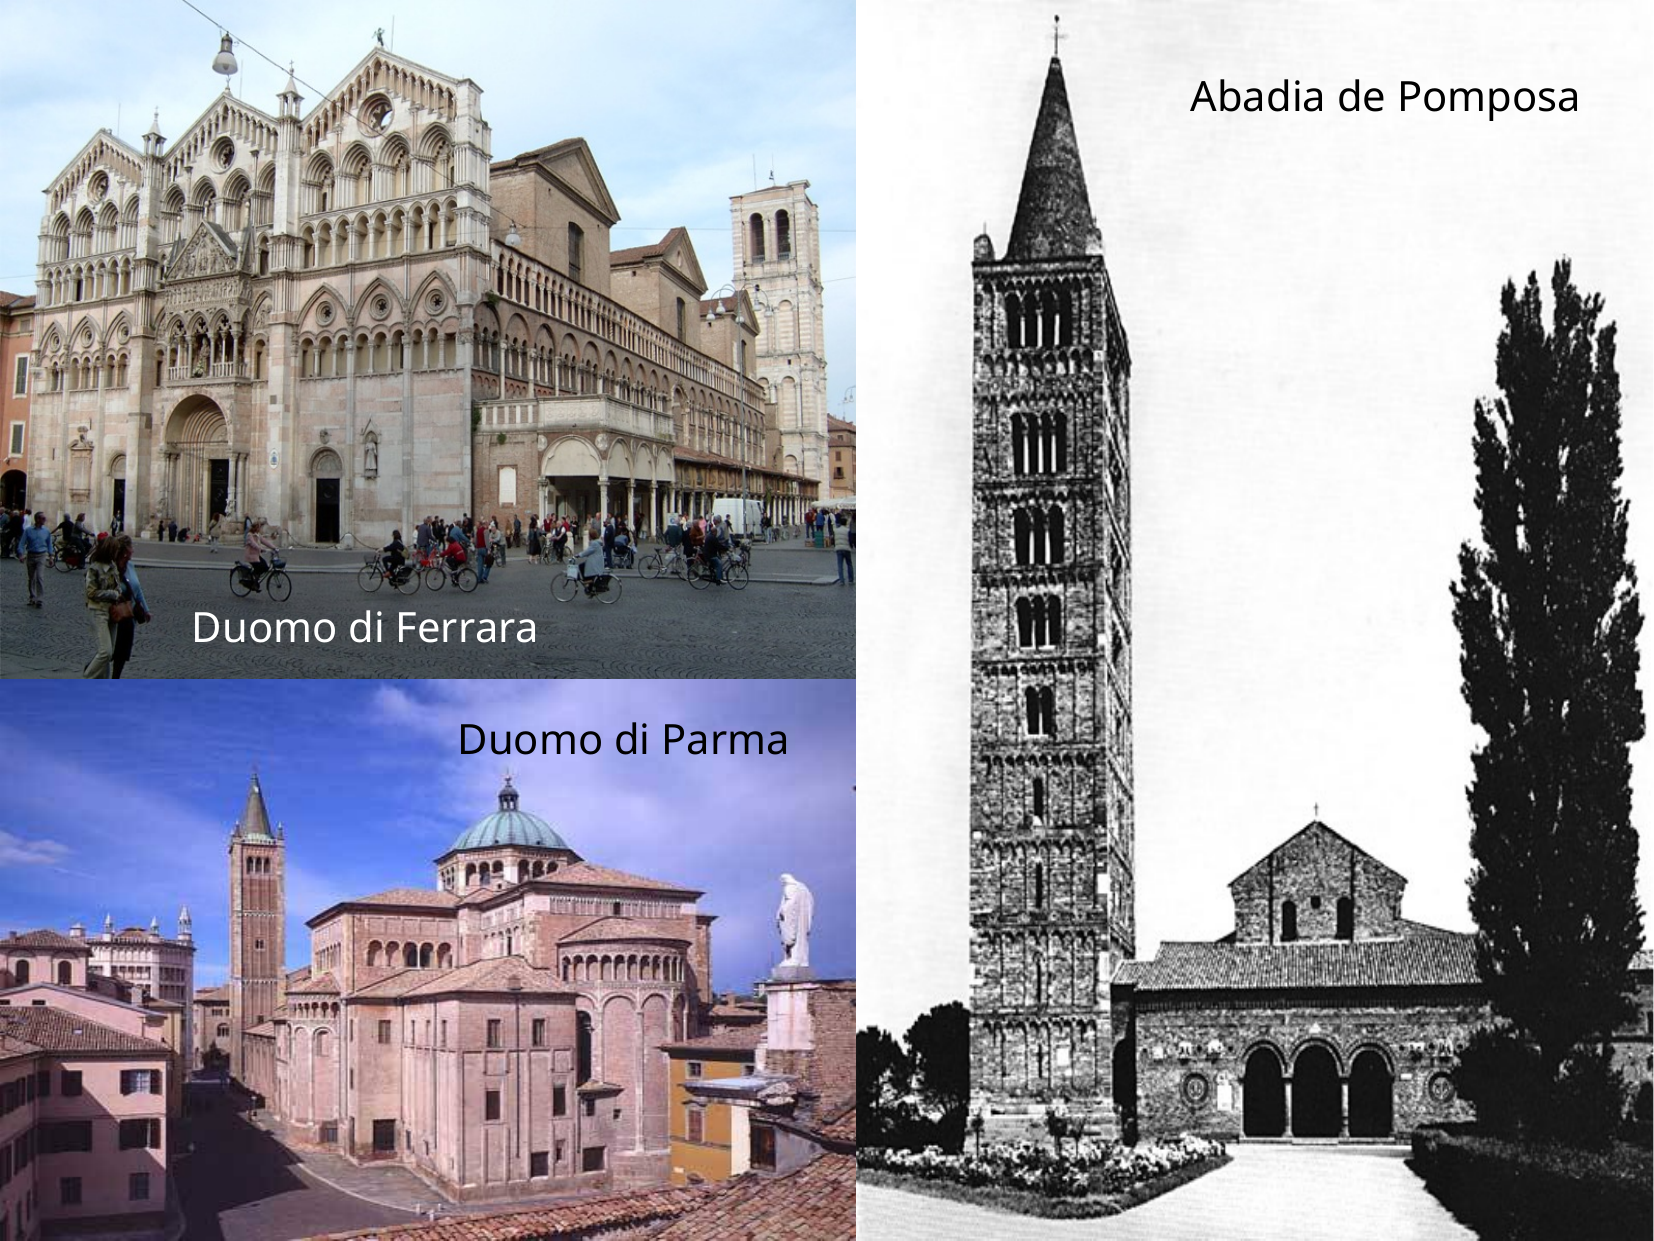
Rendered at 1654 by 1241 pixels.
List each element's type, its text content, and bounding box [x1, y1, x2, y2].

text_box Duomo di Ferrara [177, 590, 559, 656]
text_box Abadia de Pomposa [1175, 59, 1629, 125]
text_box Duomo di Parma [442, 702, 817, 768]
picture [0, 0, 1654, 1241]
